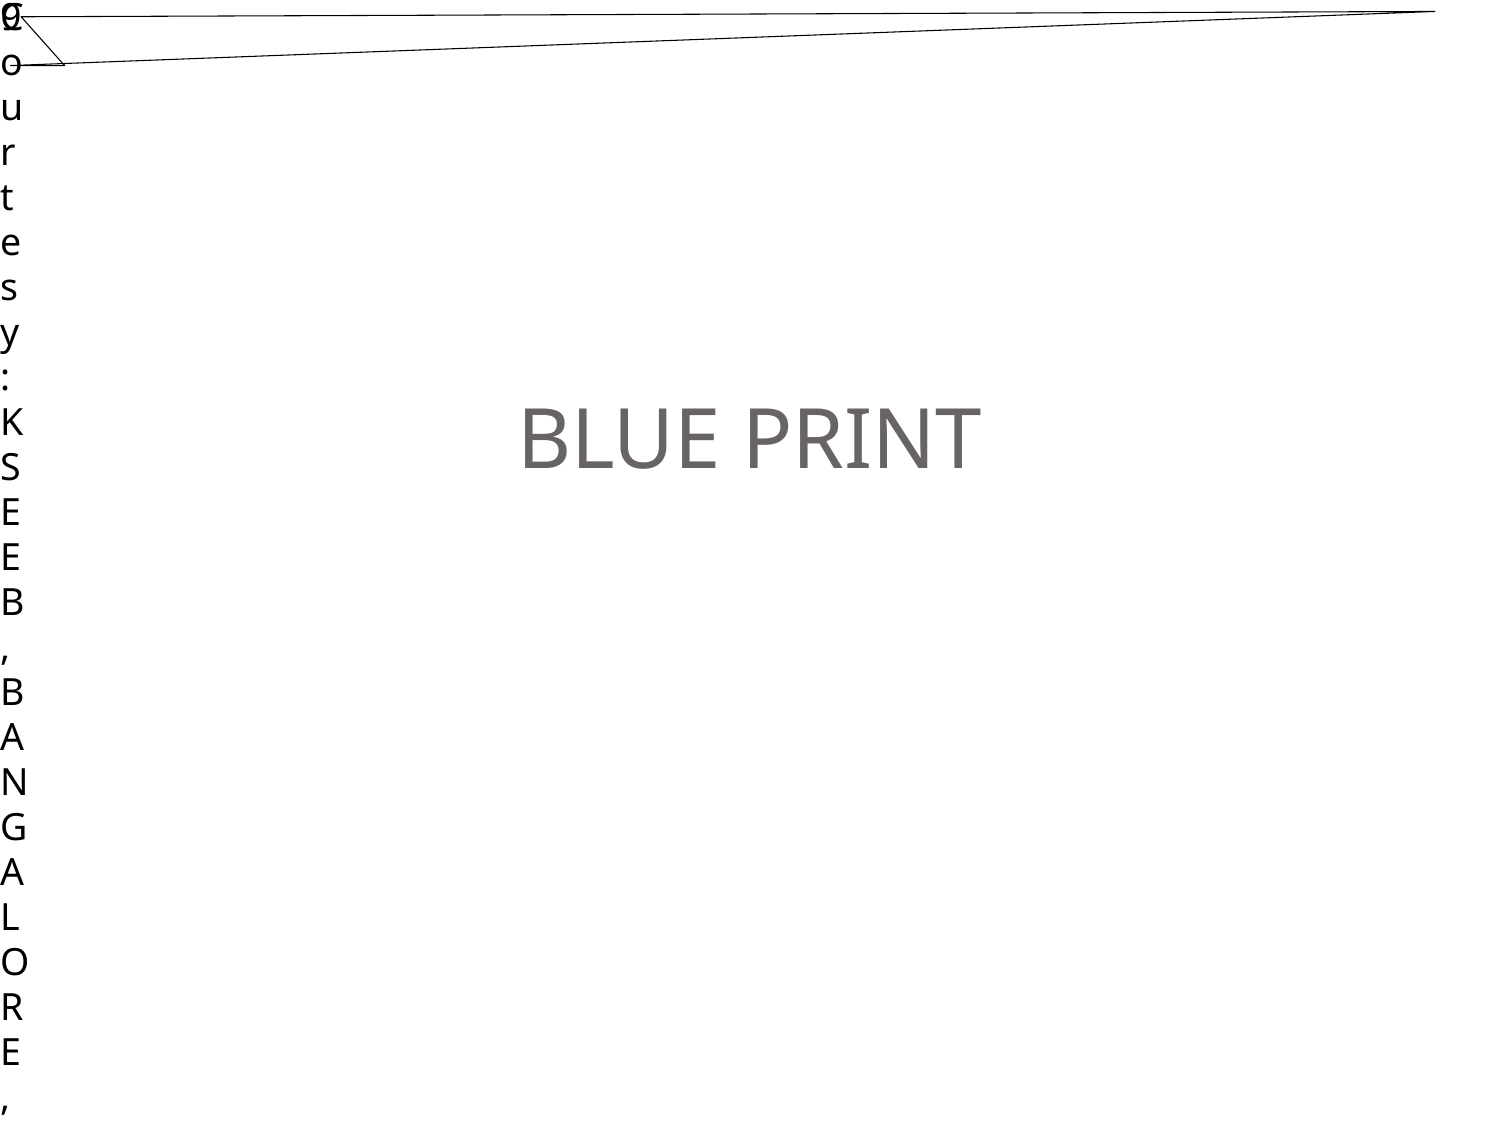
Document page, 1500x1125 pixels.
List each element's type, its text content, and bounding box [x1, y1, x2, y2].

title BLUE PRINT [112, 312, 1388, 500]
